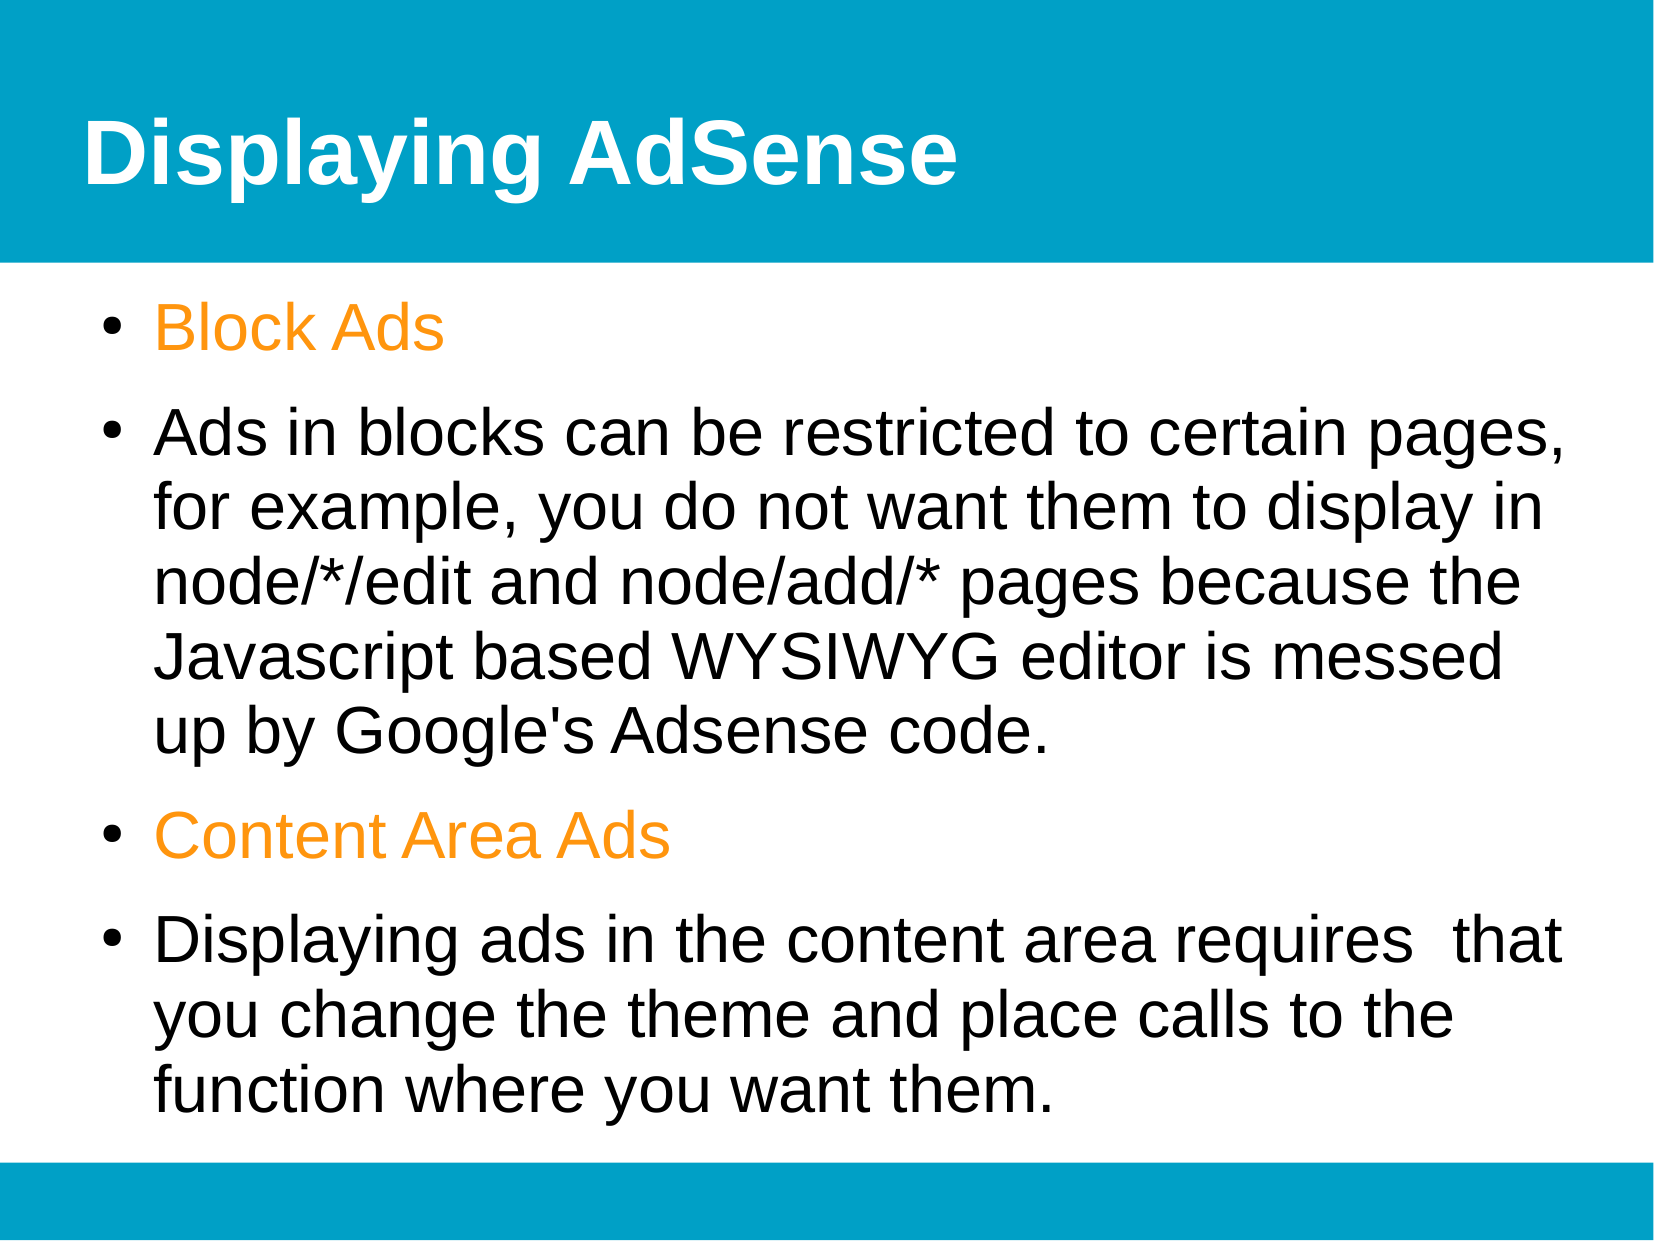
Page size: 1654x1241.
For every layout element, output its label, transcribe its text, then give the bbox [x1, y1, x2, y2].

list Block Ads Ads in blocks can be restricted to certain pages, for example, you do not want them to display in node/*/edit and node/add/* pages because the Javascript based WYSIWYG editor is messed up by Google's Adsense code. Content Area Ads Displaying ads in the content area requires that you change the theme and place calls to the function where you want them. [82, 290, 1571, 1231]
title Displaying AdSense [82, 56, 1571, 250]
